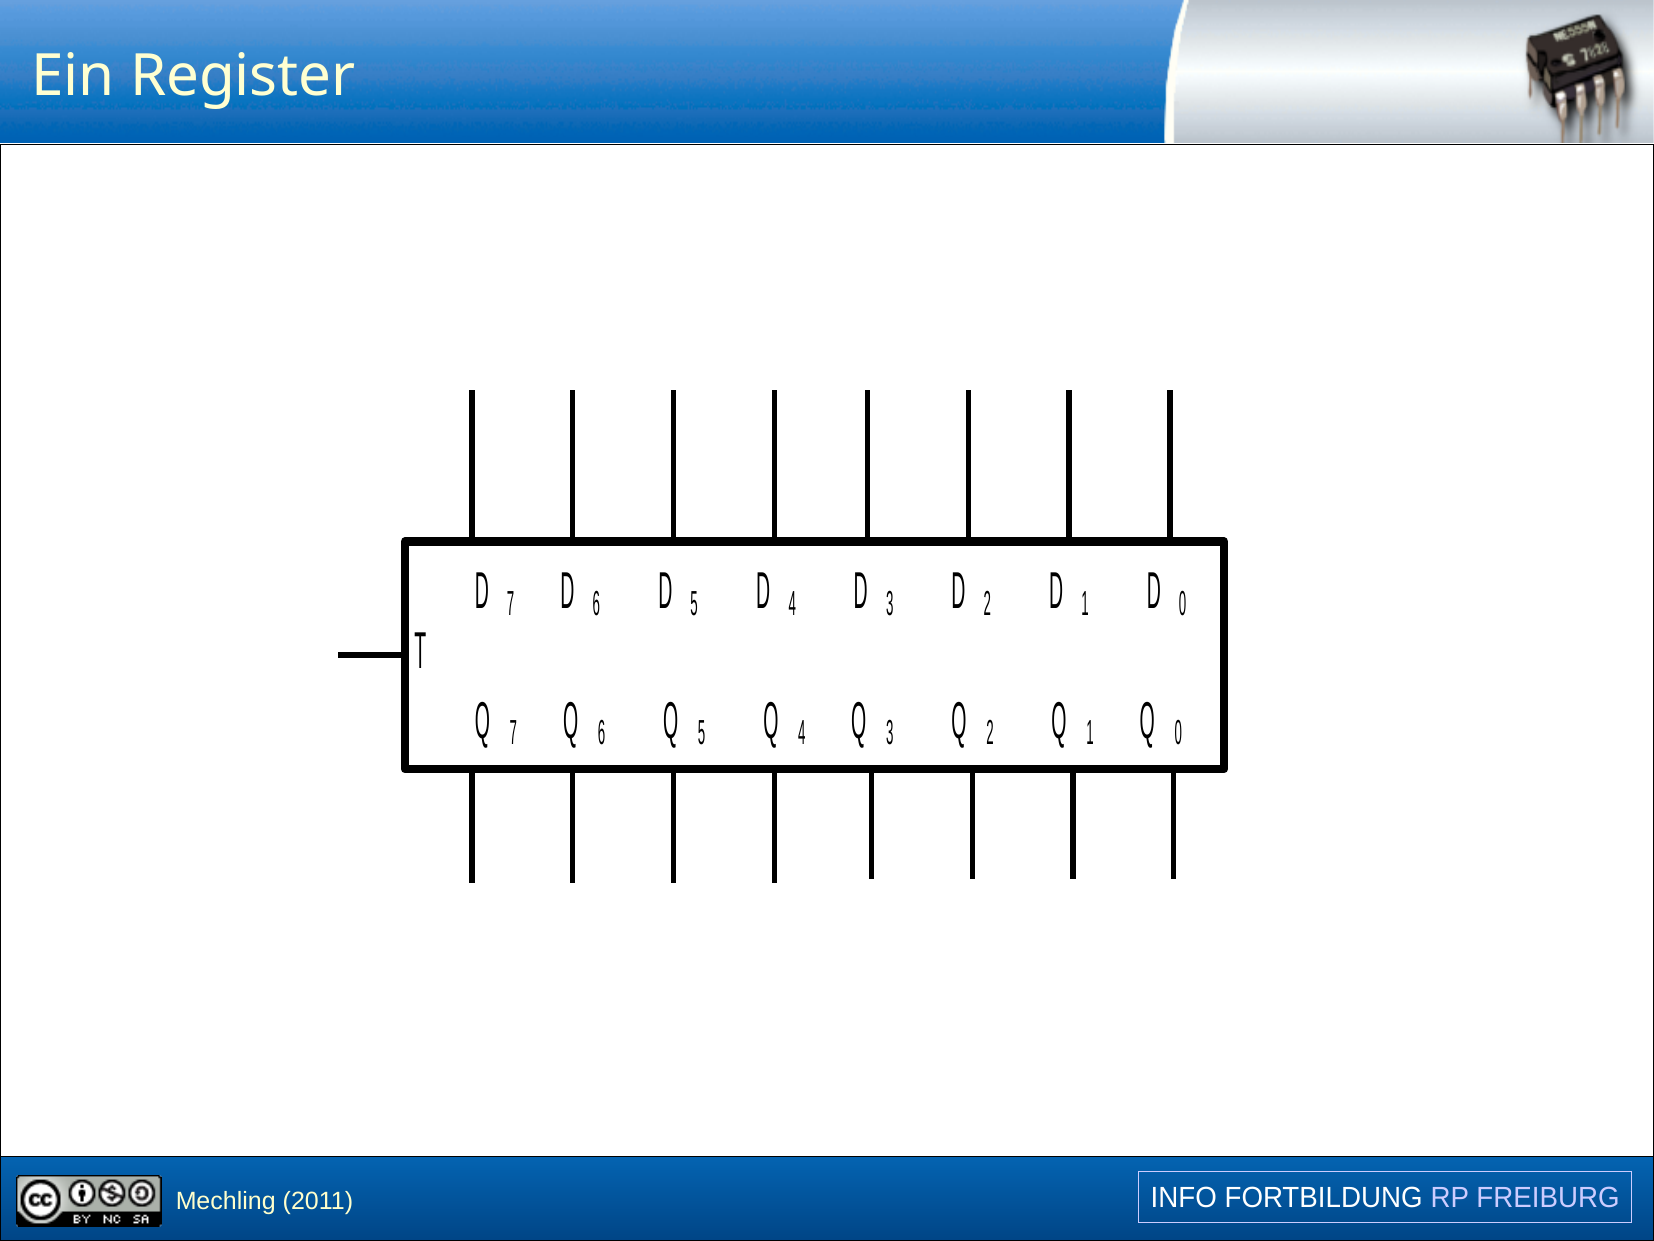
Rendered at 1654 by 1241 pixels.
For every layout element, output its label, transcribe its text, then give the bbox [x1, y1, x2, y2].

title Ein Register [31, 34, 1151, 112]
picture [0, 0, 1654, 143]
picture [16, 1175, 162, 1227]
picture [334, 386, 1270, 886]
